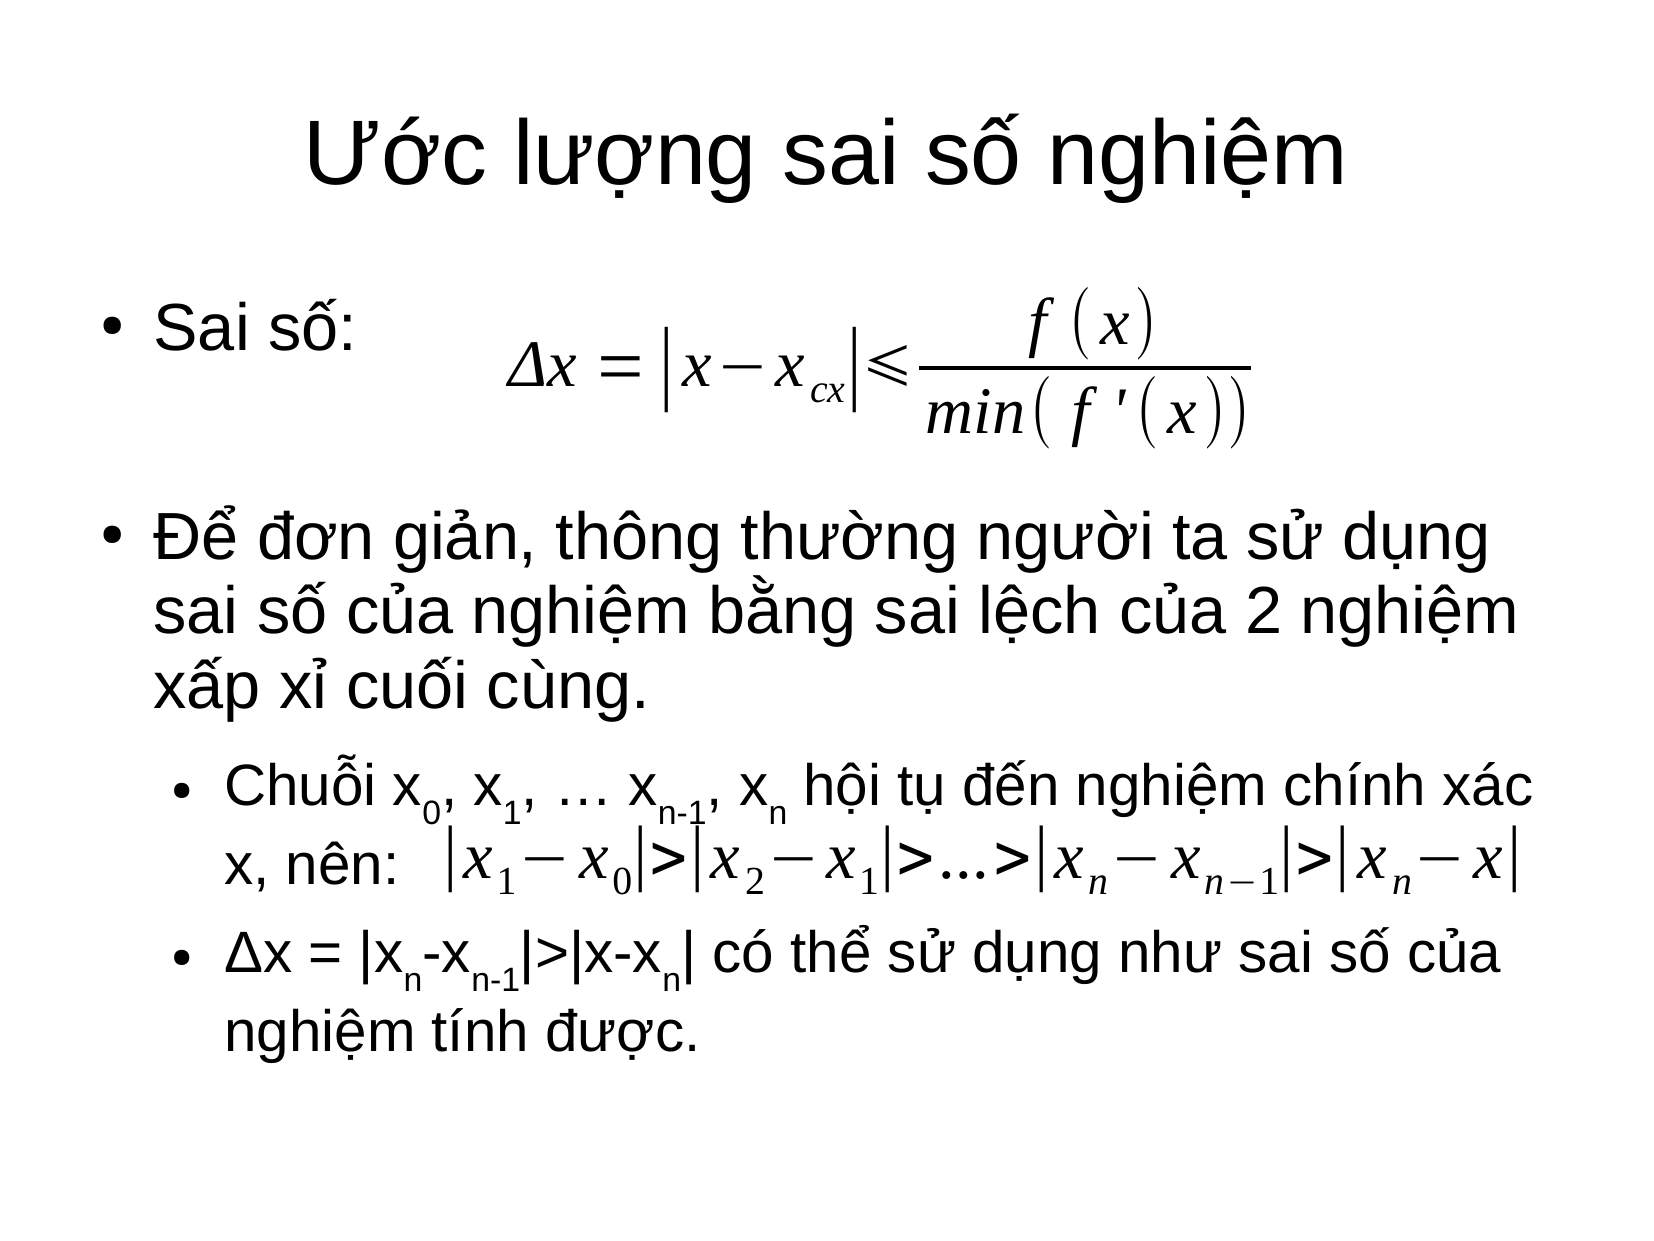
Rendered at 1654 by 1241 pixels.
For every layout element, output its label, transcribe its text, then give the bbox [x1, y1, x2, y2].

title Ước lượng sai số nghiệm [82, 56, 1571, 250]
list Sai số: Để đơn giản, thông thường người ta sử dụng sai số của nghiệm bằng sai lệch của 2 nghiệm xấp xỉ cuối cùng. Chuỗi x0, x1, … xn-1, xn hội tụ đến nghiệm chính xác x, nên: Δx = |xn-xn-1|>|x-xn| có thể sử dụng như sai số của nghiệm tính được. [82, 290, 1571, 1109]
chart [496, 283, 1261, 453]
chart [431, 819, 1534, 903]
